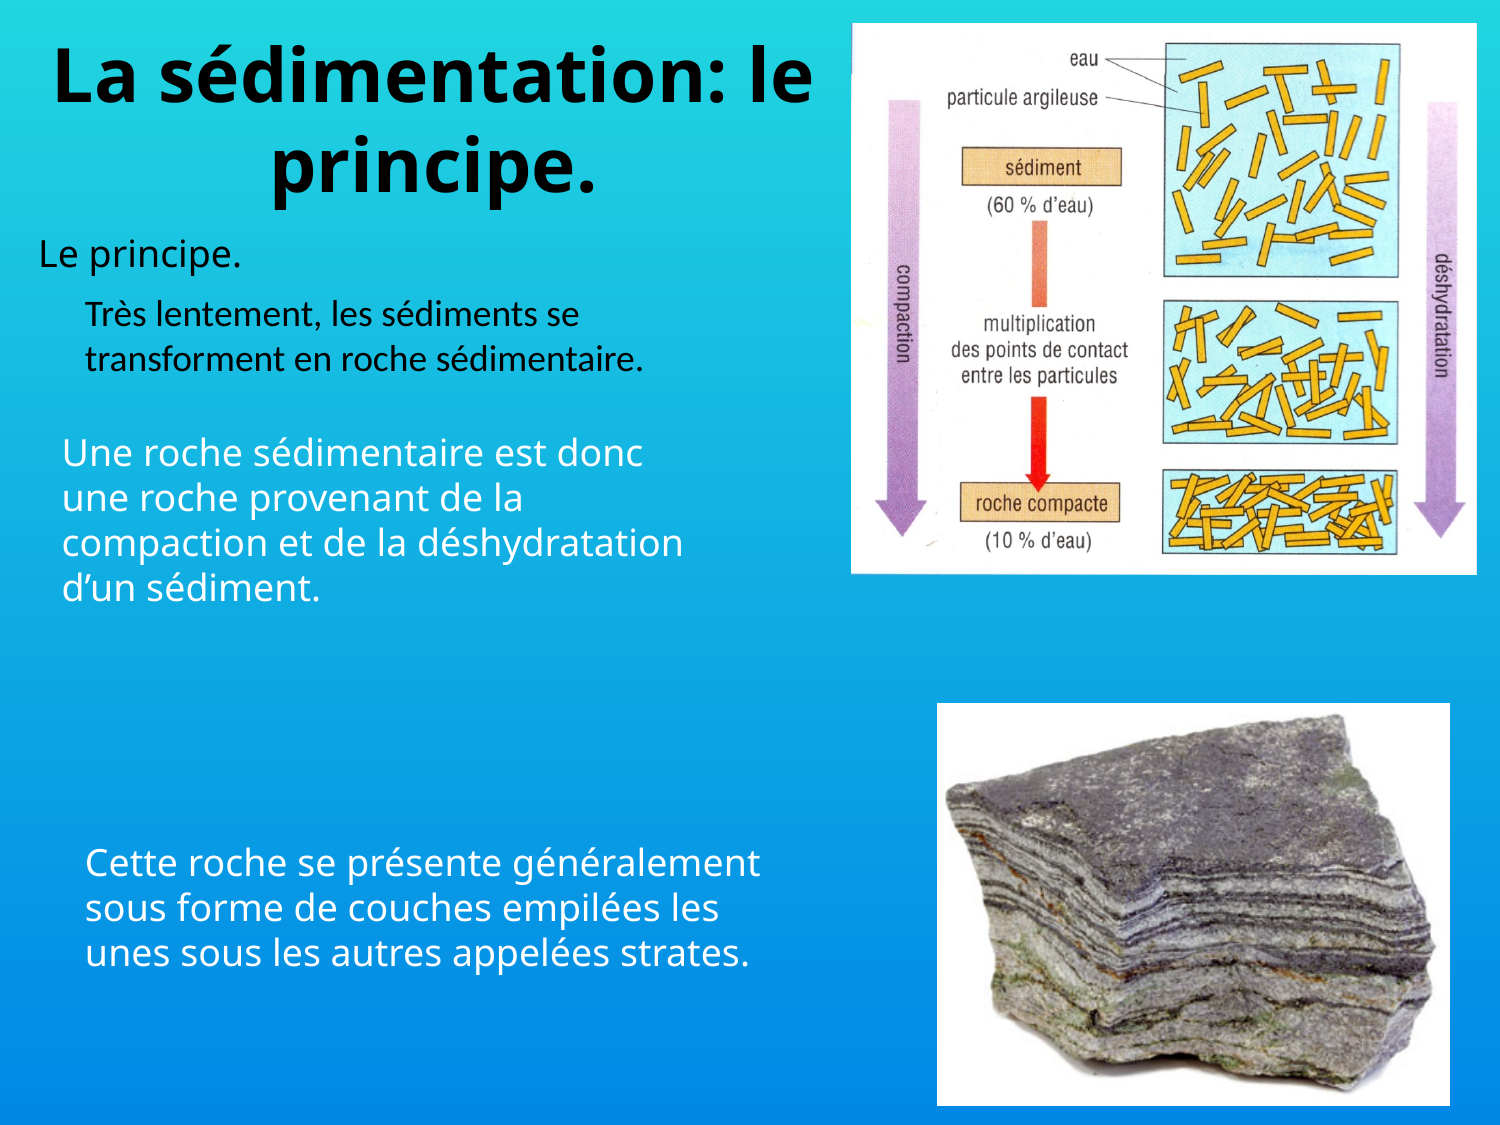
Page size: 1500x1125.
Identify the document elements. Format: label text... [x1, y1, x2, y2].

text_box Cette roche se présente généralement sous forme de couches empilées les unes sous les autres appelées strates. [70, 831, 800, 982]
title La sédimentation: le principe. [35, 23, 832, 211]
text_box Une roche sédimentaire est donc une roche provenant de la compaction et de la déshydratation d’un sédiment. [46, 421, 715, 617]
text_box Le principe. [23, 222, 336, 283]
picture [715, 23, 1500, 574]
text_box Très lentement, les sédiments se transforment en roche sédimentaire. [70, 281, 727, 387]
picture [937, 704, 1450, 1106]
